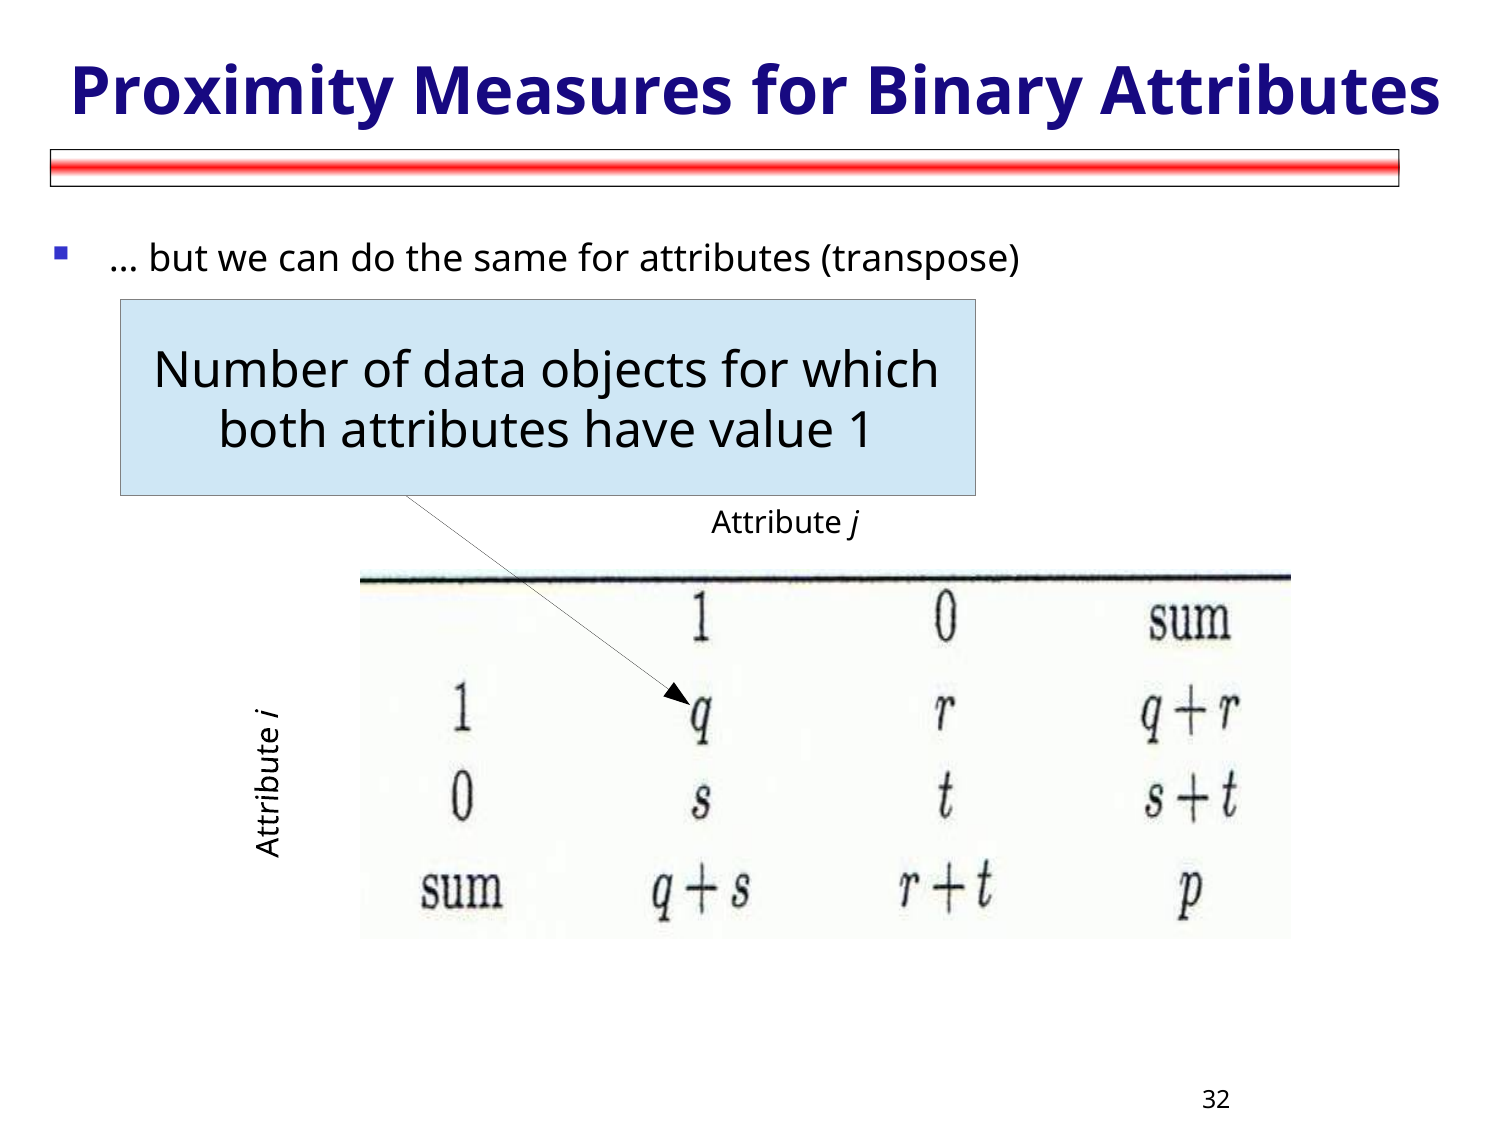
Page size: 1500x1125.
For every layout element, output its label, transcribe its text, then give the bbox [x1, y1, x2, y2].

text_box Attribute i [238, 693, 293, 874]
text_box Number of data objects for which both attributes have value 1 [120, 299, 976, 496]
picture [360, 569, 1291, 939]
text_box Attribute j [696, 496, 874, 548]
list … but we can do the same for attributes (transpose) [37, 212, 1441, 838]
text_box <number> [1187, 1062, 1500, 1125]
title Proximity Measures for Binary Attributes [50, 0, 1463, 176]
